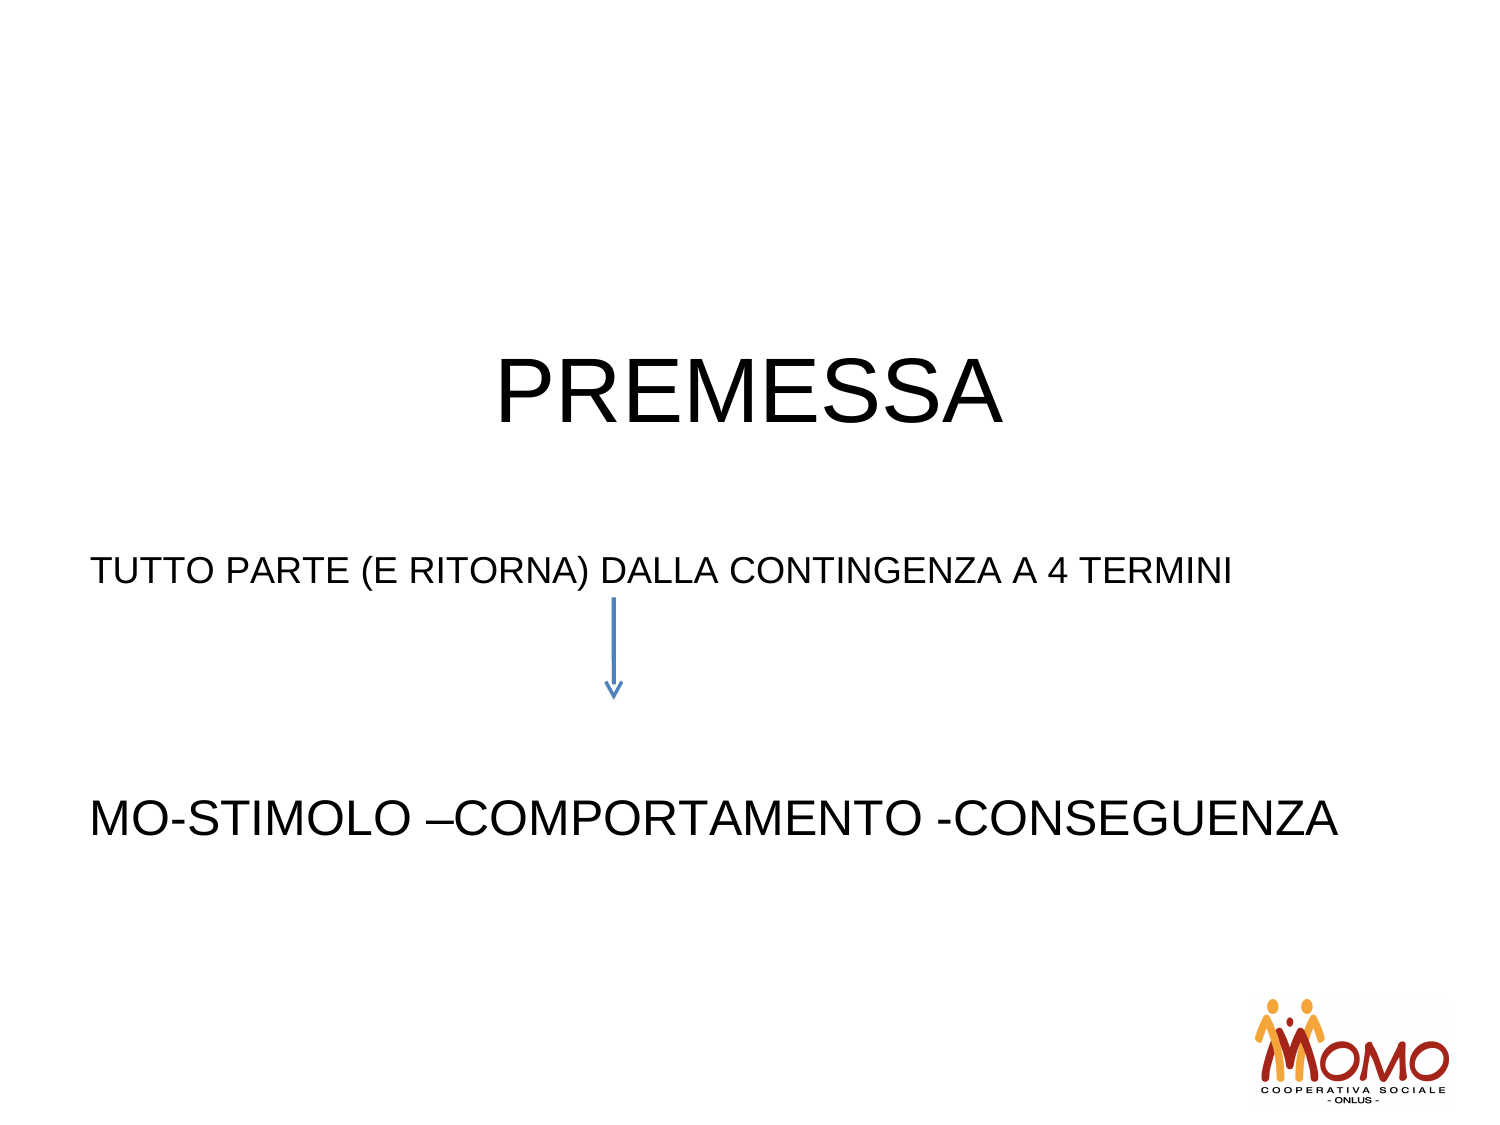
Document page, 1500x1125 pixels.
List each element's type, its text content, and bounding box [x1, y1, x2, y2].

text_box MO-STIMOLO –COMPORTAMENTO -CONSEGUENZA [74, 777, 1500, 854]
text_box TUTTO PARTE (E RITORNA) DALLA CONTINGENZA A 4 TERMINI [74, 538, 1370, 600]
picture [1255, 999, 1449, 1105]
title PREMESSA [75, 45, 1426, 398]
